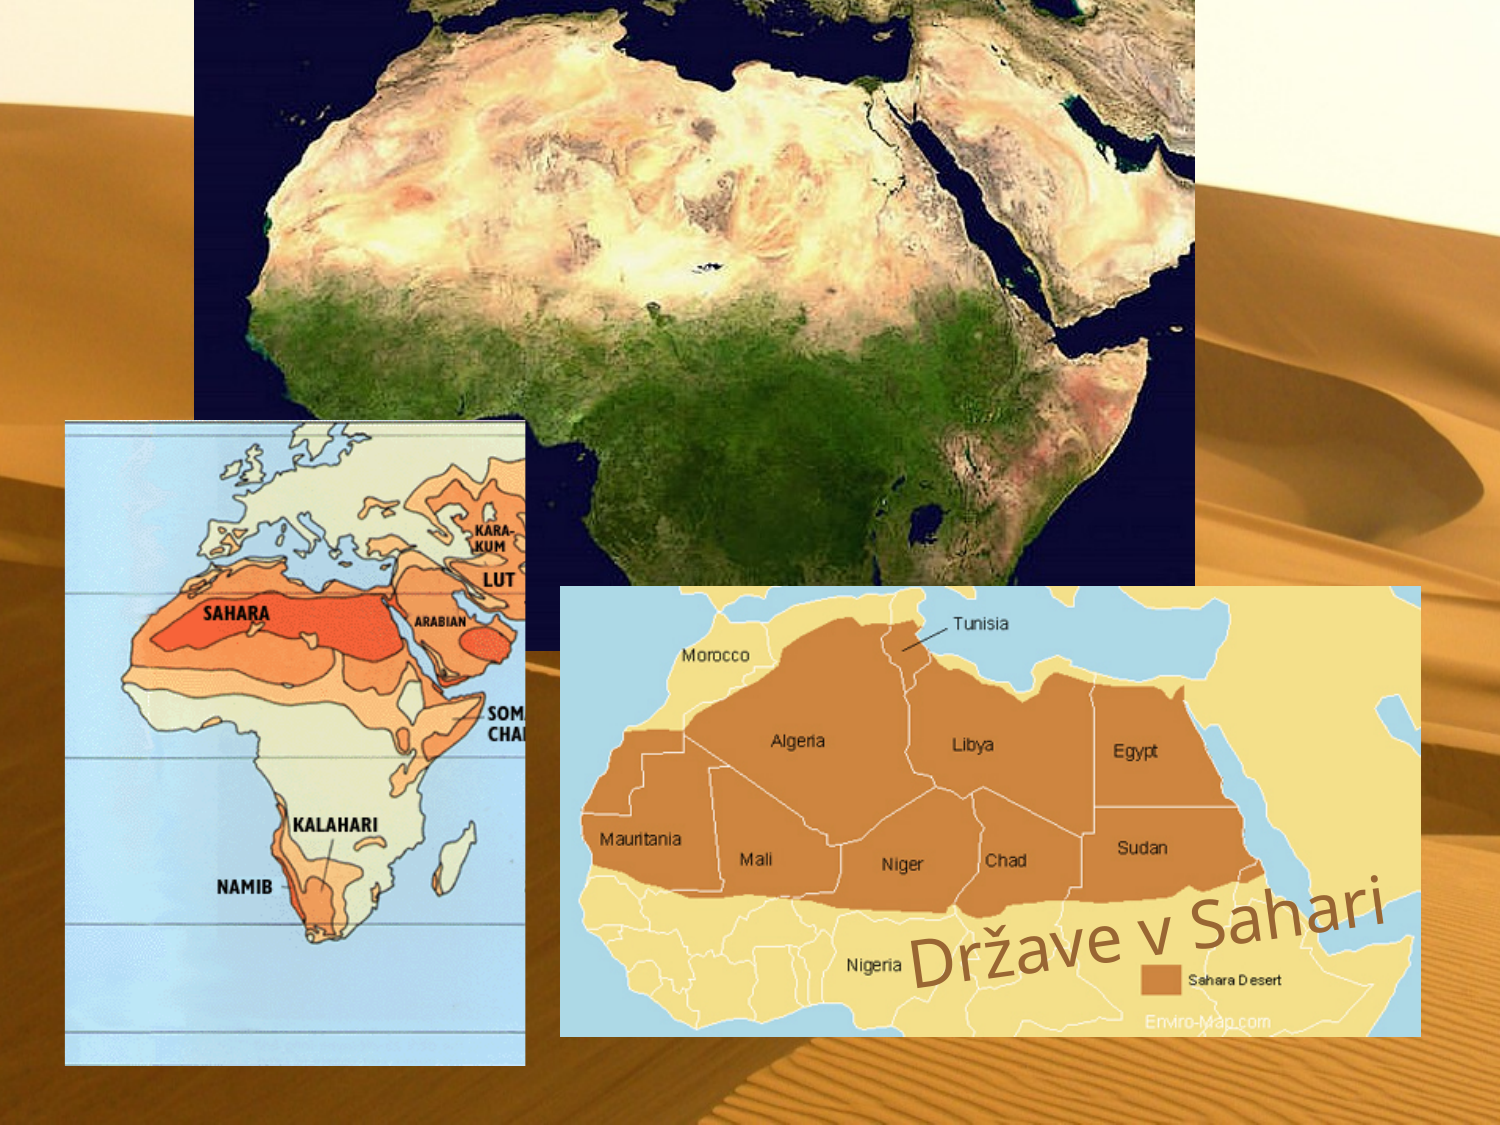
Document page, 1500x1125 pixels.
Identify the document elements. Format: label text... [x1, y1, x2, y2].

subtitle Države v Sahari [620, 832, 1500, 1125]
picture [0, 0, 1500, 1125]
